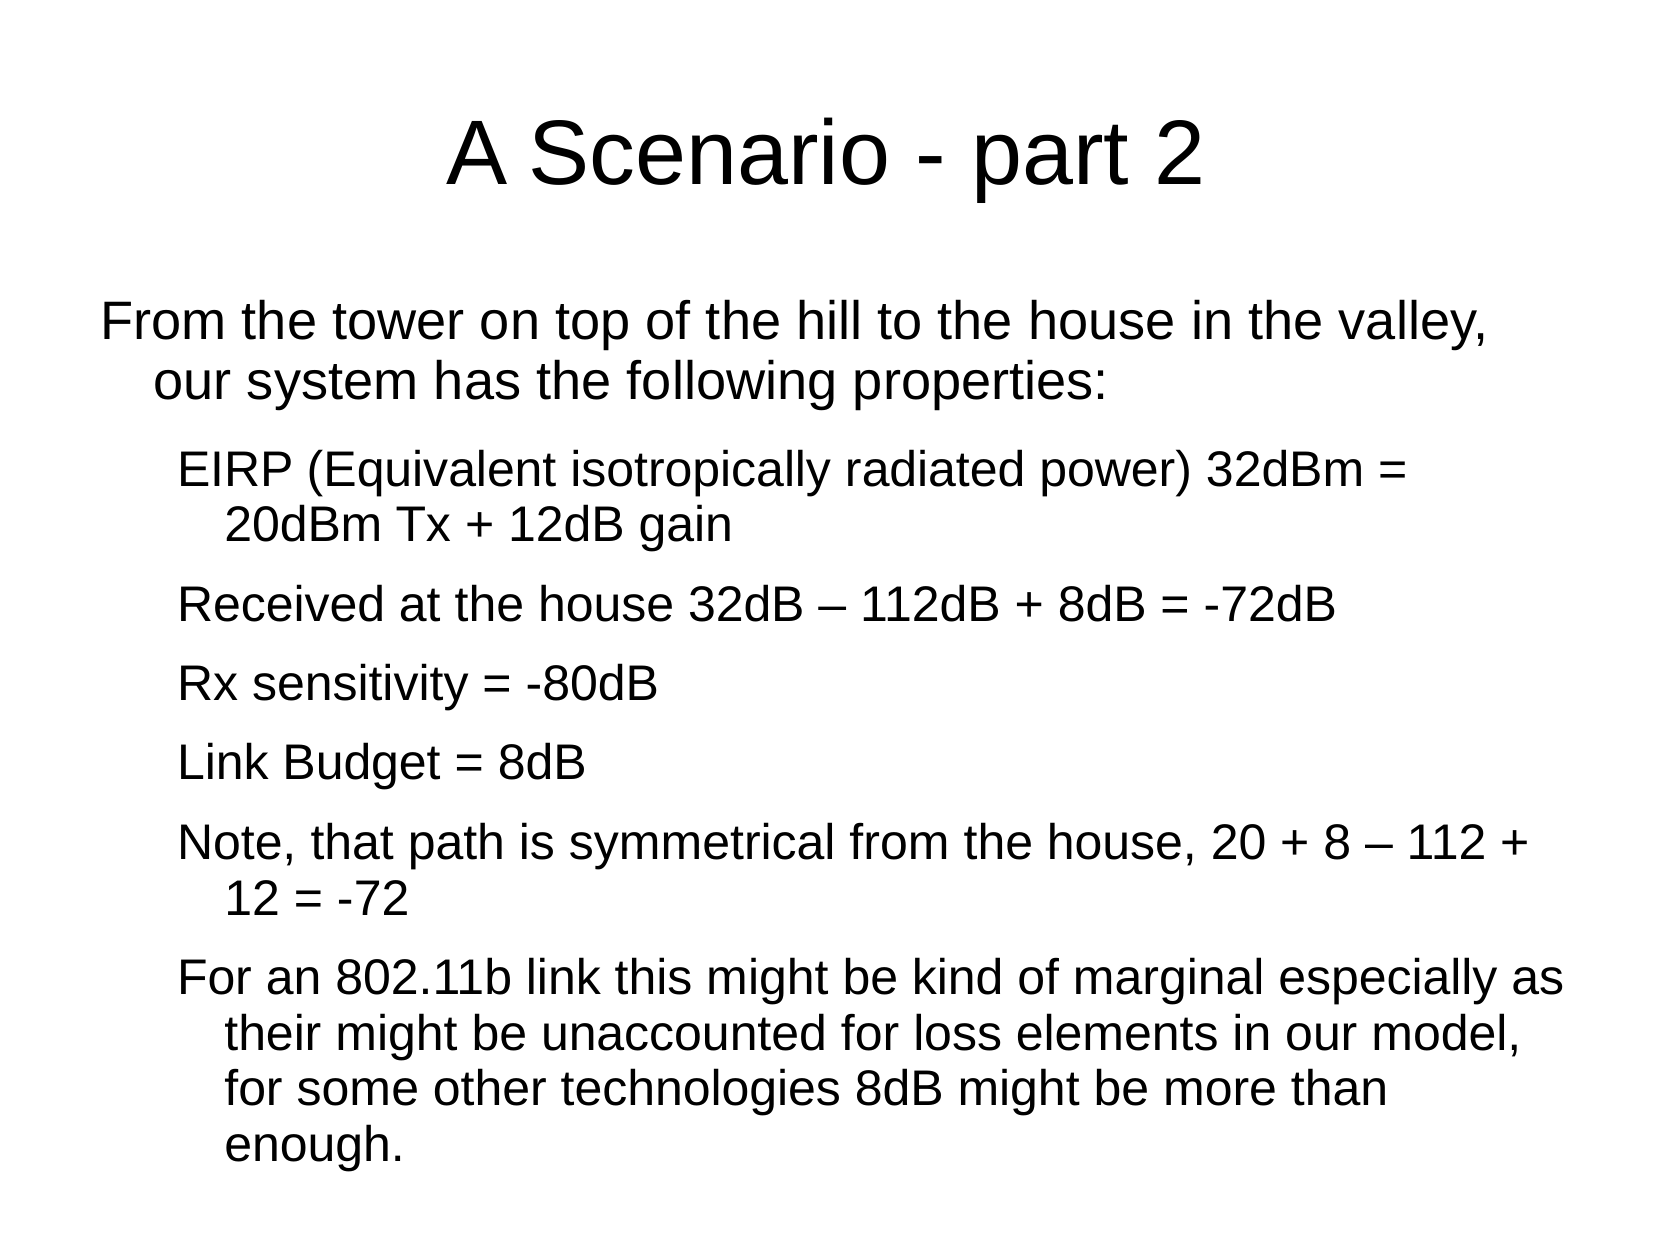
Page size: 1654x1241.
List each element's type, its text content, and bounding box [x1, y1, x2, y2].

list From the tower on top of the hill to the house in the valley, our system has the following properties: EIRP (Equivalent isotropically radiated power) 32dBm = 20dBm Tx + 12dB gain Received at the house 32dB – 112dB + 8dB = -72dB Rx sensitivity = -80dB Link Budget = 8dB Note, that path is symmetrical from the house, 20 + 8 – 112 + 12 = -72 For an 802.11b link this might be kind of marginal especially as their might be unaccounted for loss elements in our model, for some other technologies 8dB might be more than enough. [82, 290, 1571, 1173]
title A Scenario - part 2 [82, 49, 1571, 257]
